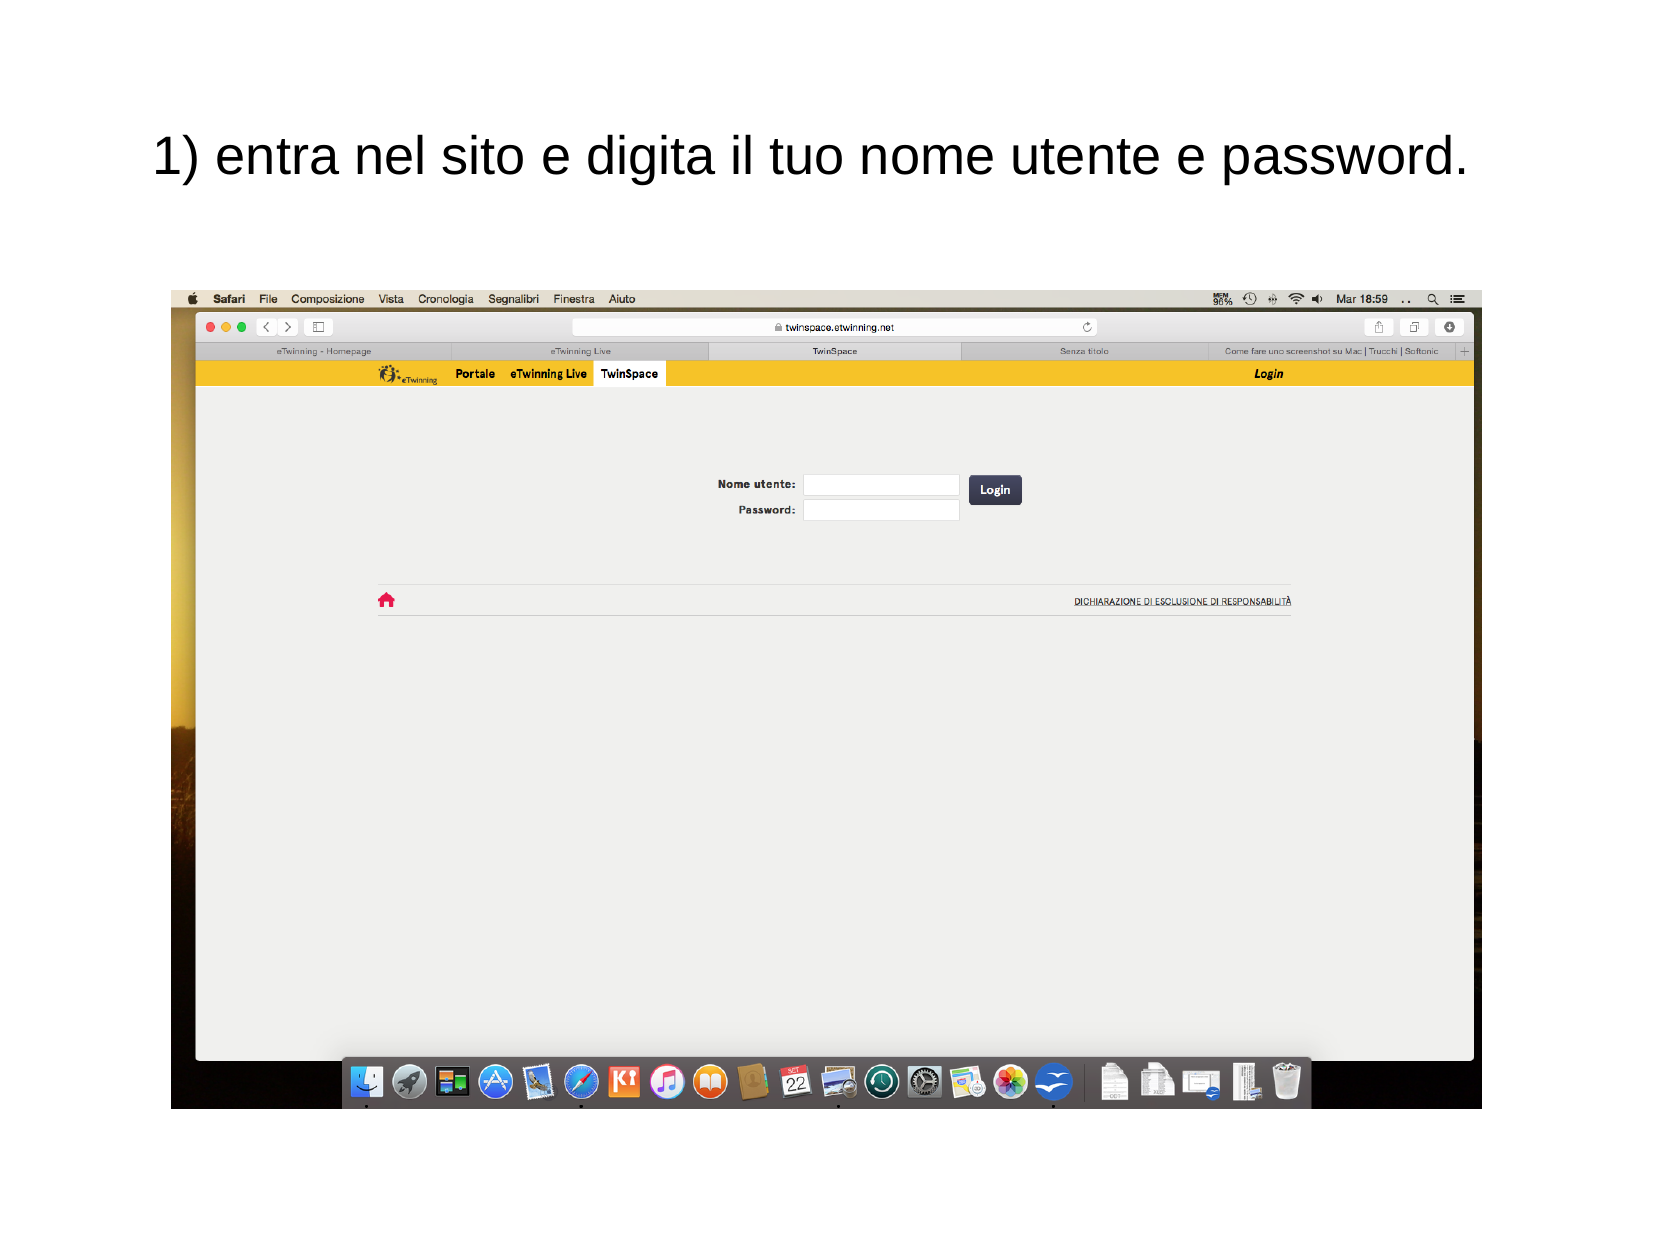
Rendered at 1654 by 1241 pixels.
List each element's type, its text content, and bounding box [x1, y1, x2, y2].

title 1) entra nel sito e digita il tuo nome utente e password. [82, 49, 1571, 257]
picture [171, 290, 1482, 1109]
